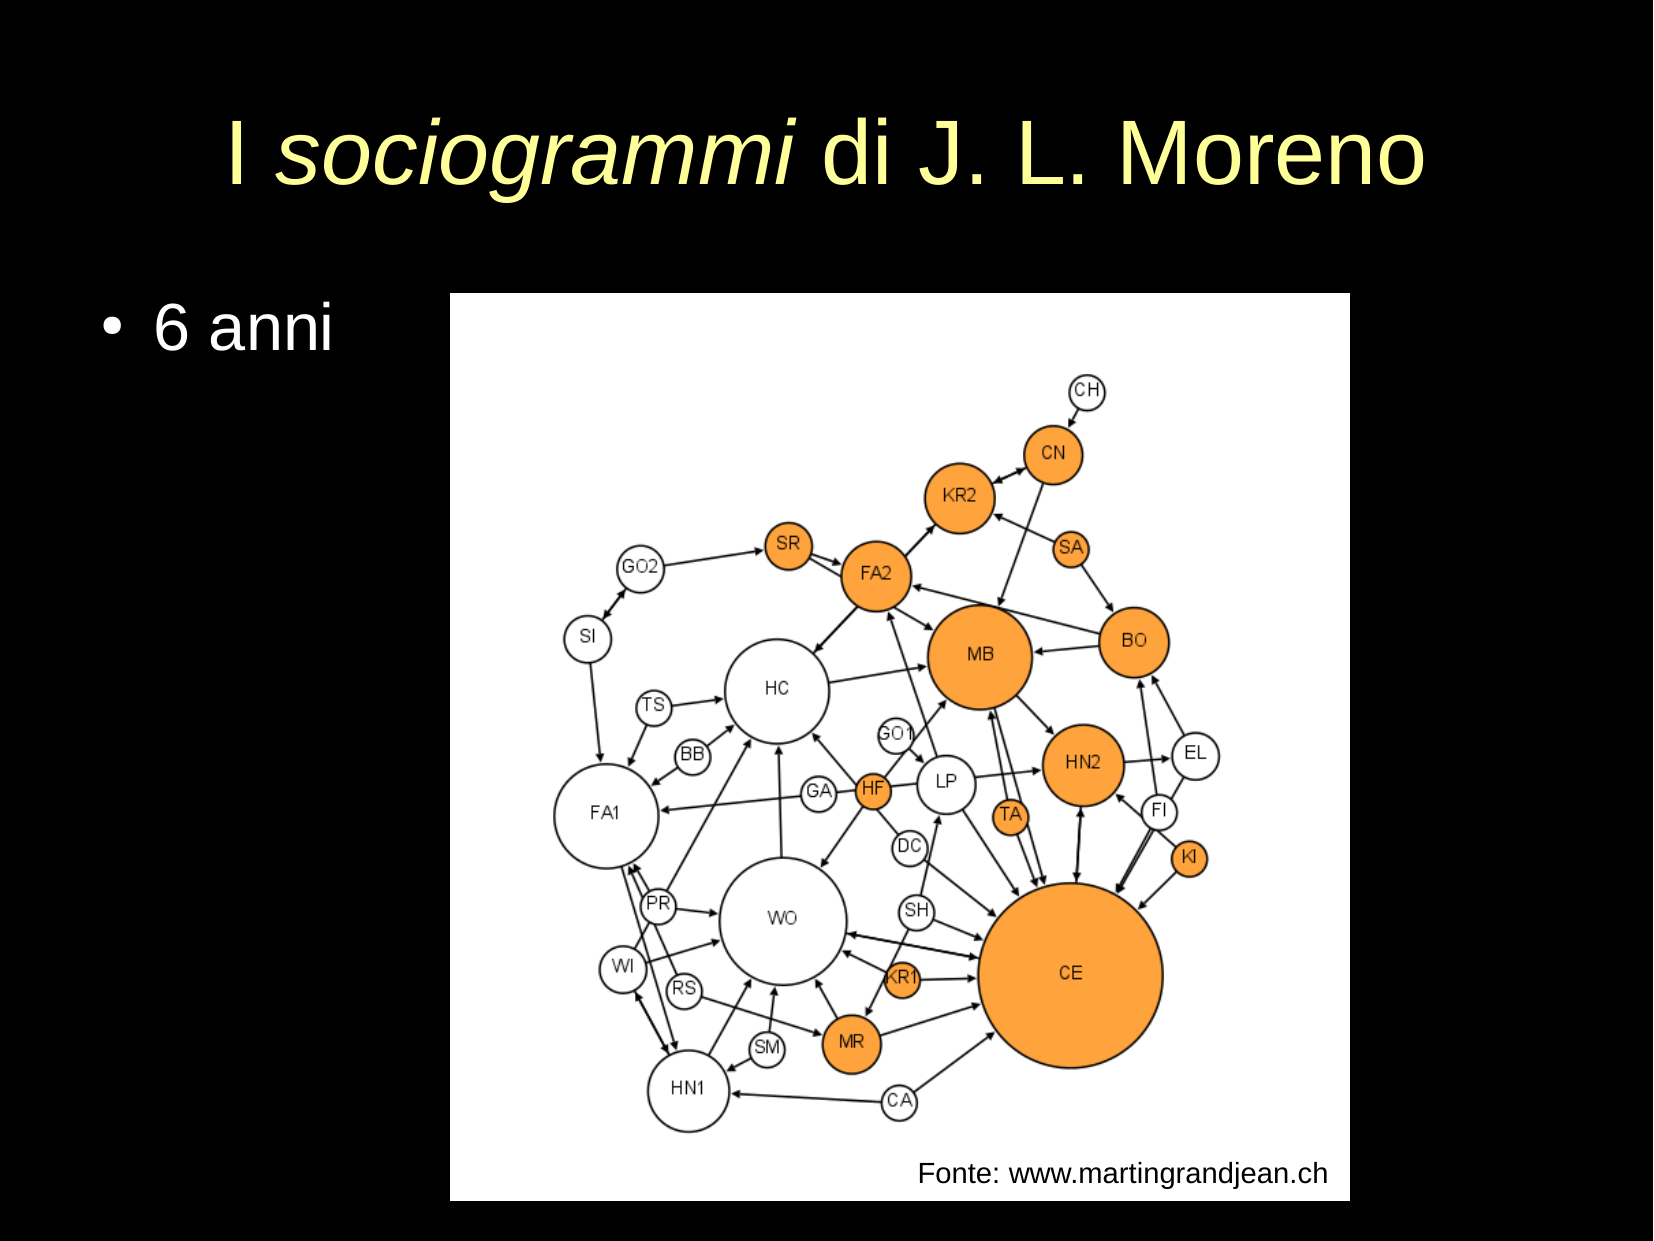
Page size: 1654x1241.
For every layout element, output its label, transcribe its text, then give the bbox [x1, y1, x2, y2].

title I sociogrammi di J. L. Moreno [82, 49, 1571, 257]
text_box Fonte: www.martingrandjean.ch [900, 1146, 1351, 1201]
list 6 anni [82, 290, 1571, 1126]
picture [450, 293, 1351, 1201]
